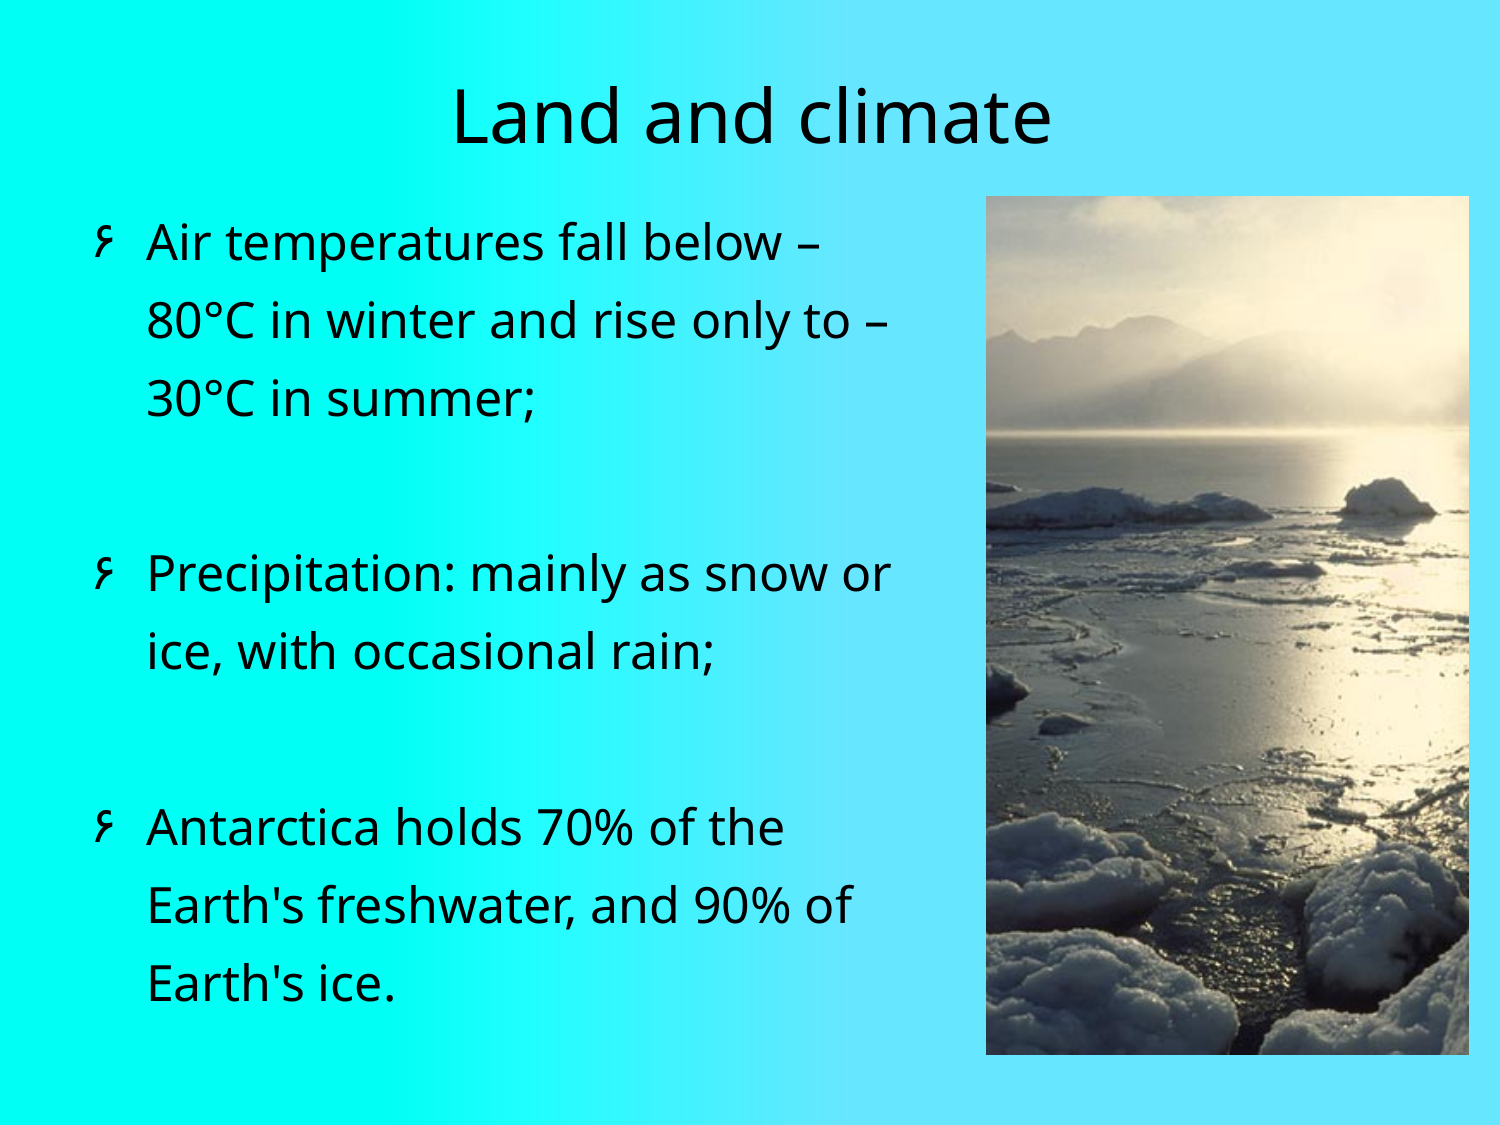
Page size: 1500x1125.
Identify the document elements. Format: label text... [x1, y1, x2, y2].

picture [0, 0, 1500, 1125]
list Air temperatures fall below –80°C in winter and rise only to –30°C in summer; Precipitation: mainly as snow or ice, with occasional rain; Antarctica holds 70% of the Earth's freshwater, and 90% of Earth's ice. [75, 184, 928, 1083]
title Land and climate [76, 42, 1427, 186]
